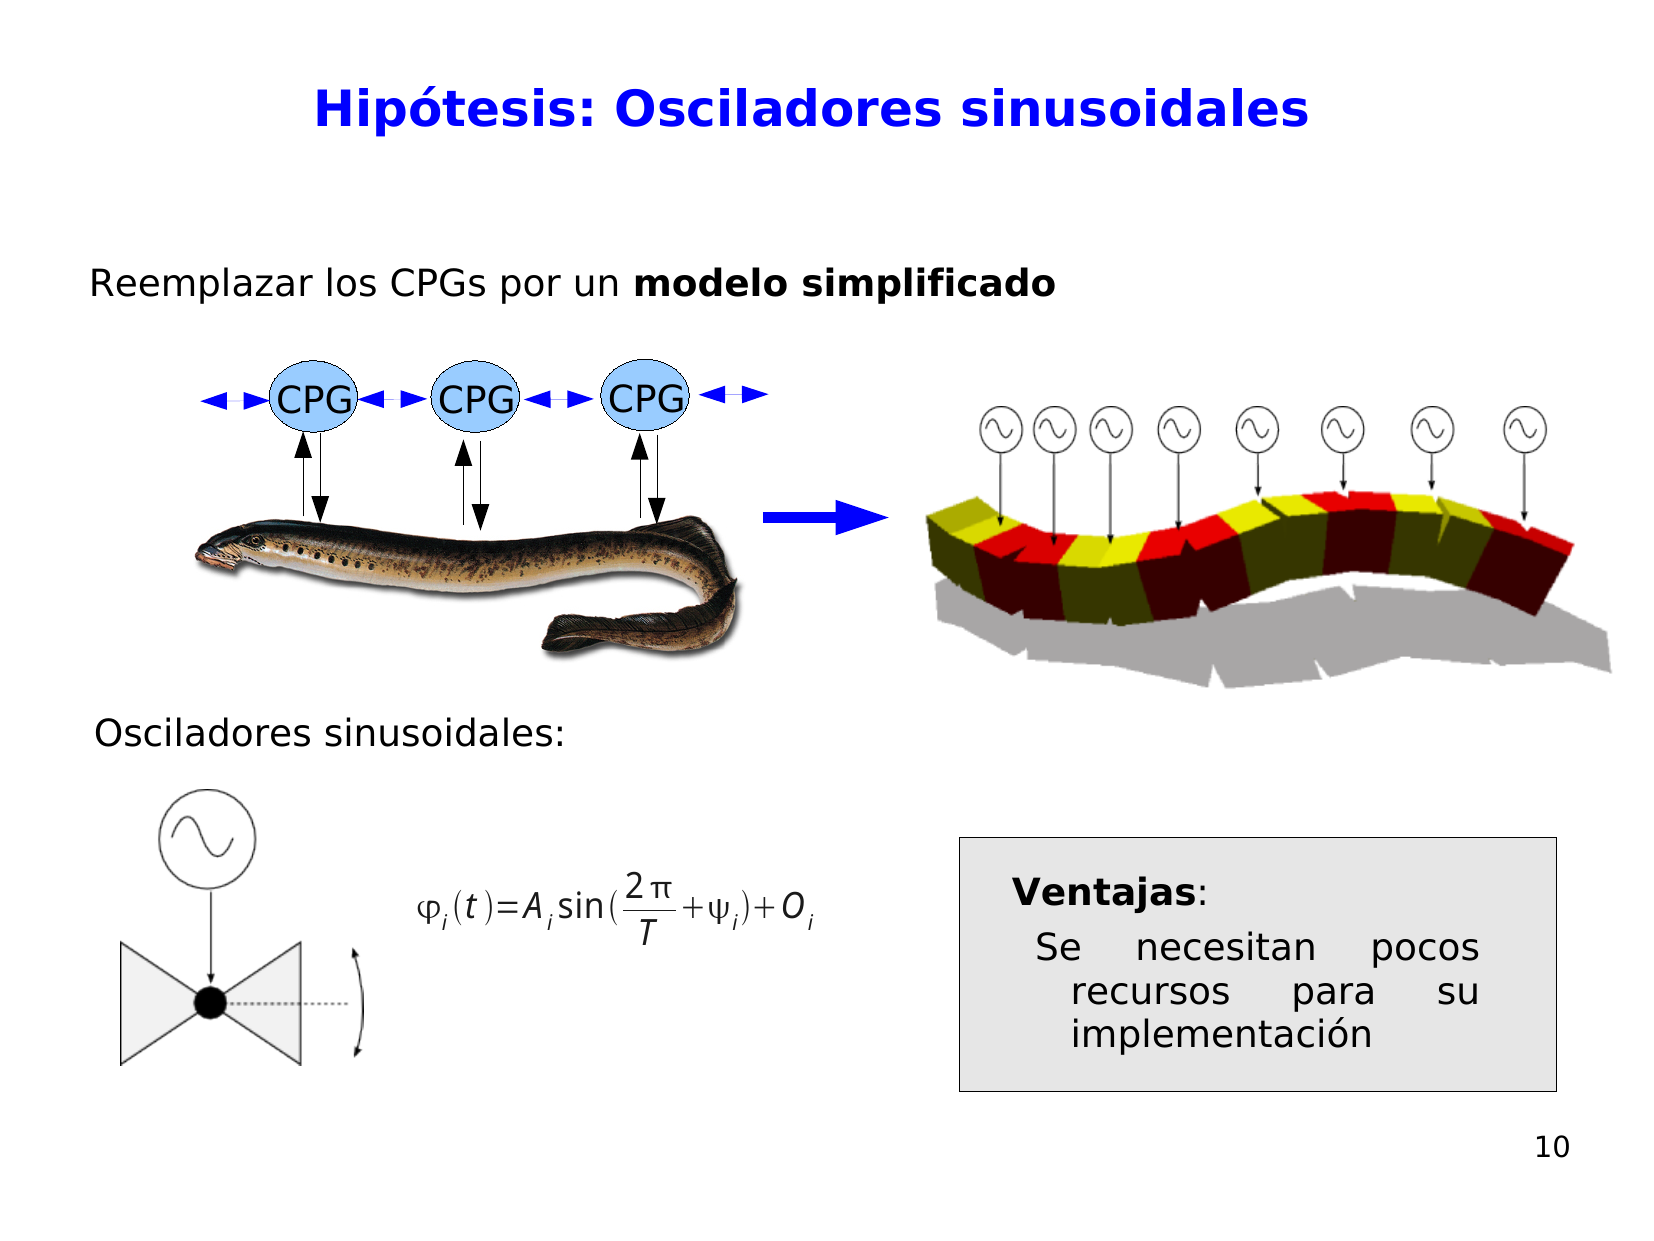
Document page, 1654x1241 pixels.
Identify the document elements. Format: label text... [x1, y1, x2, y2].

picture [153, 464, 782, 712]
text_box CPG [261, 371, 369, 430]
text_box Hipótesis: Osciladores sinusoidales [299, 72, 1326, 146]
text_box CPG [423, 371, 531, 431]
picture [900, 406, 1634, 710]
text_box Ventajas: Se necesitan pocos recursos para su implementación [985, 863, 1544, 1169]
text_box [959, 837, 1557, 1092]
text_box Reemplazar los CPGs por un modelo simplificado [62, 253, 1256, 313]
text_box [613, 359, 677, 370]
text_box CPG [593, 370, 701, 429]
text_box [282, 360, 345, 371]
text_box [444, 360, 507, 371]
picture [120, 789, 364, 1066]
text_box Osciladores sinusoidales: [66, 704, 595, 763]
chart [408, 864, 821, 955]
